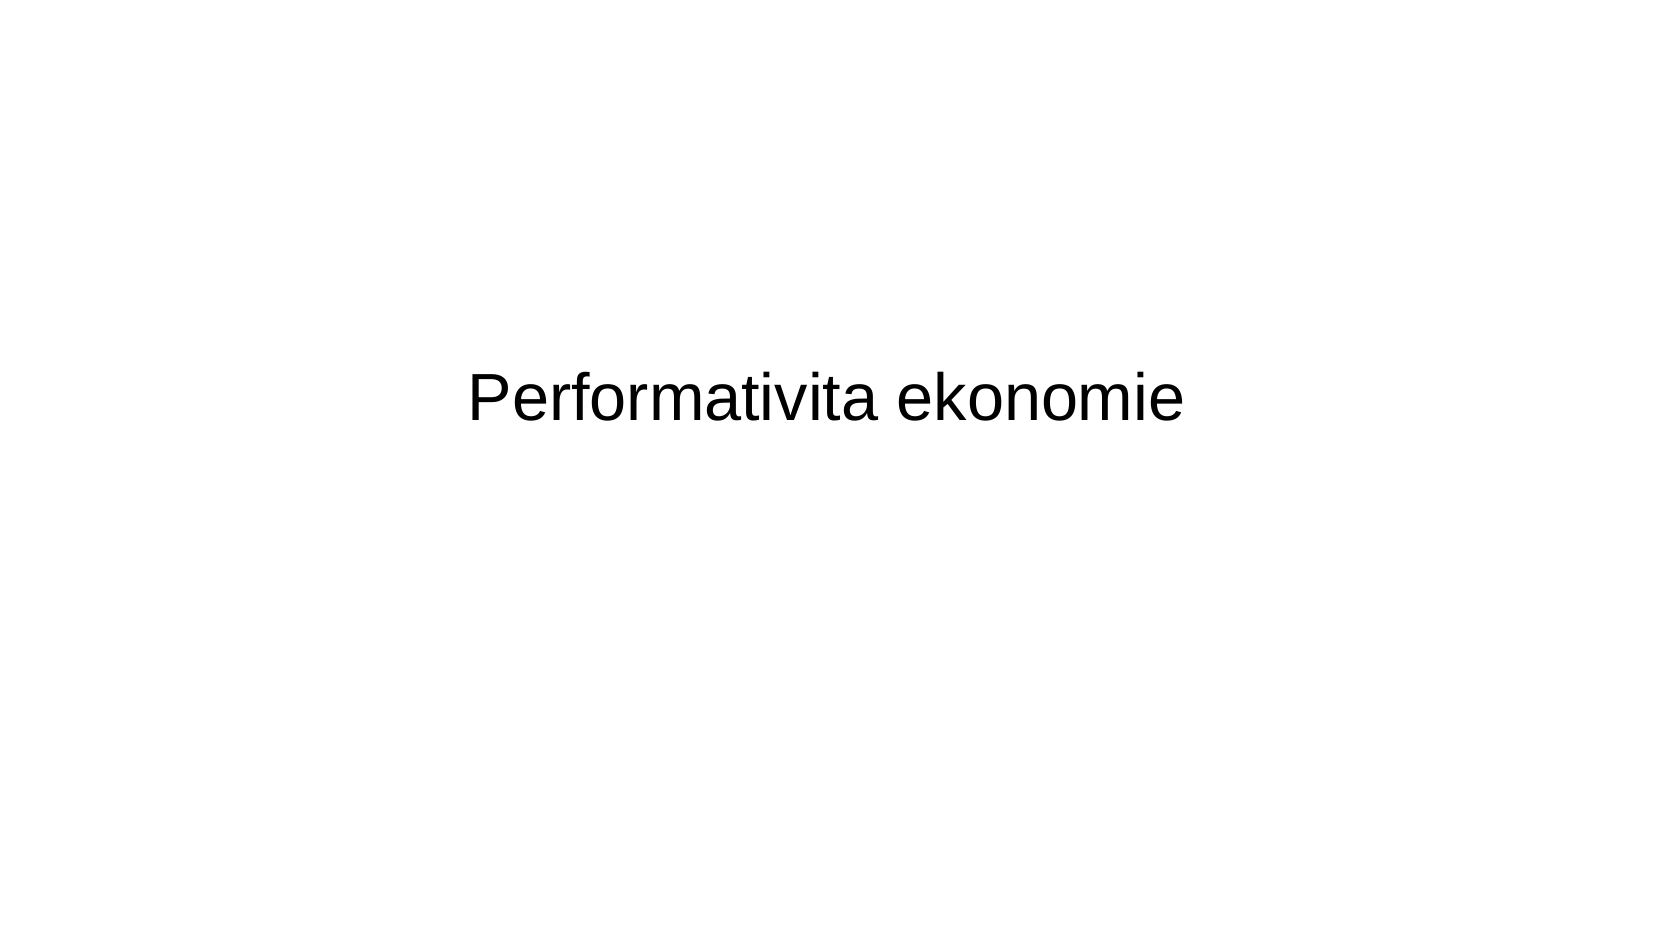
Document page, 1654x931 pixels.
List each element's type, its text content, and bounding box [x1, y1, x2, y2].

subtitle Performativita ekonomie [82, 37, 1571, 757]
